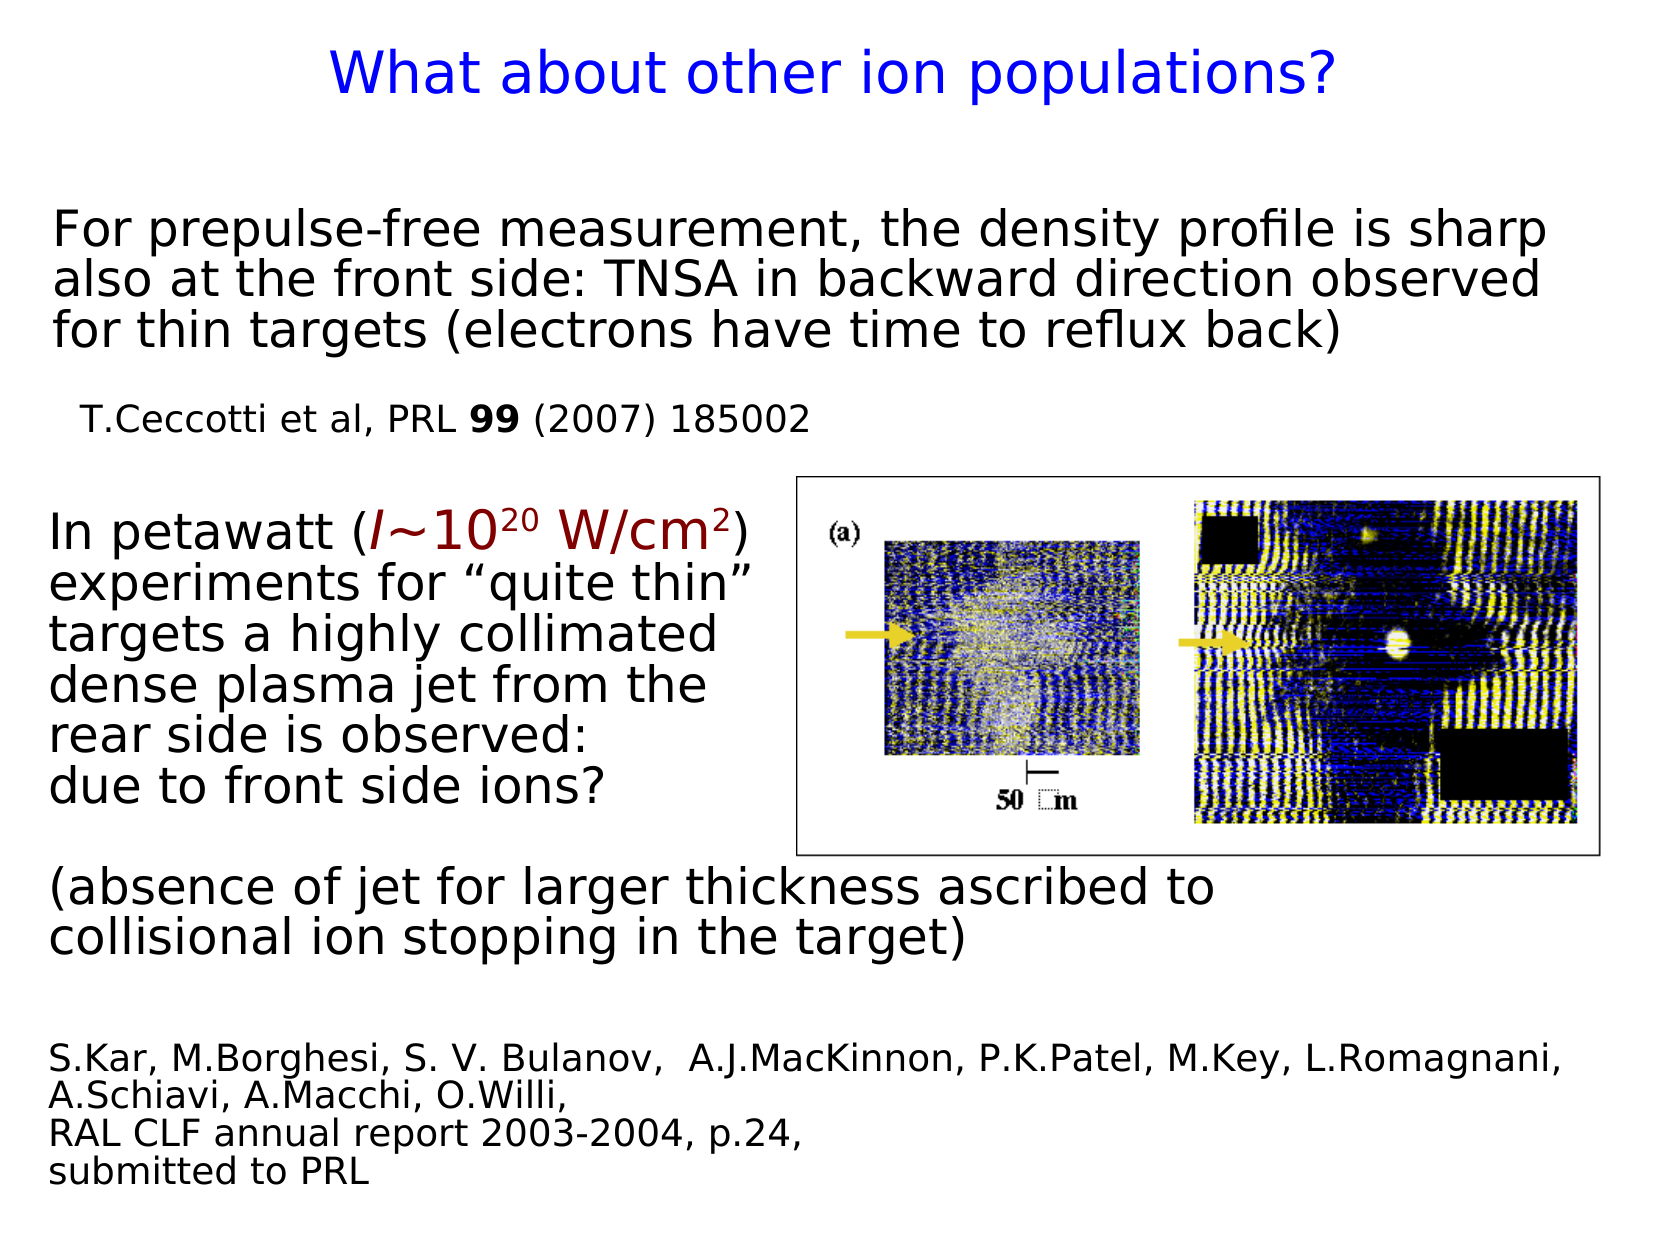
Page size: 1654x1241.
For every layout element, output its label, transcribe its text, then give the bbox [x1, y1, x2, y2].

text_box T.Ceccotti et al, PRL 99 (2007) 185002 [64, 394, 827, 486]
text_box What about other ion populations? [313, 33, 1355, 115]
text_box For prepulse-free measurement, the density profile is sharp also at the front side: TNSA in backward direction observed for thin targets (electrons have time to reflux back) [37, 198, 1565, 366]
text_box In petawatt (I~1020 W/cm2) experiments for “quite thin” targets a highly collimated dense plasma jet from the rear side is observed: due to front side ions? (absence of jet for larger thickness ascribed to collisional ion stopping in the target) S.Kar, M.Borghesi, S. V. Bulanov, A.J.MacKinnon, P.K.Patel, M.Key, L.Romagnani, A.Schiavi, A.Macchi, O.Willi, RAL CLF annual report 2003-2004, p.24, submitted to PRL [33, 498, 1592, 1200]
picture [796, 476, 1607, 861]
